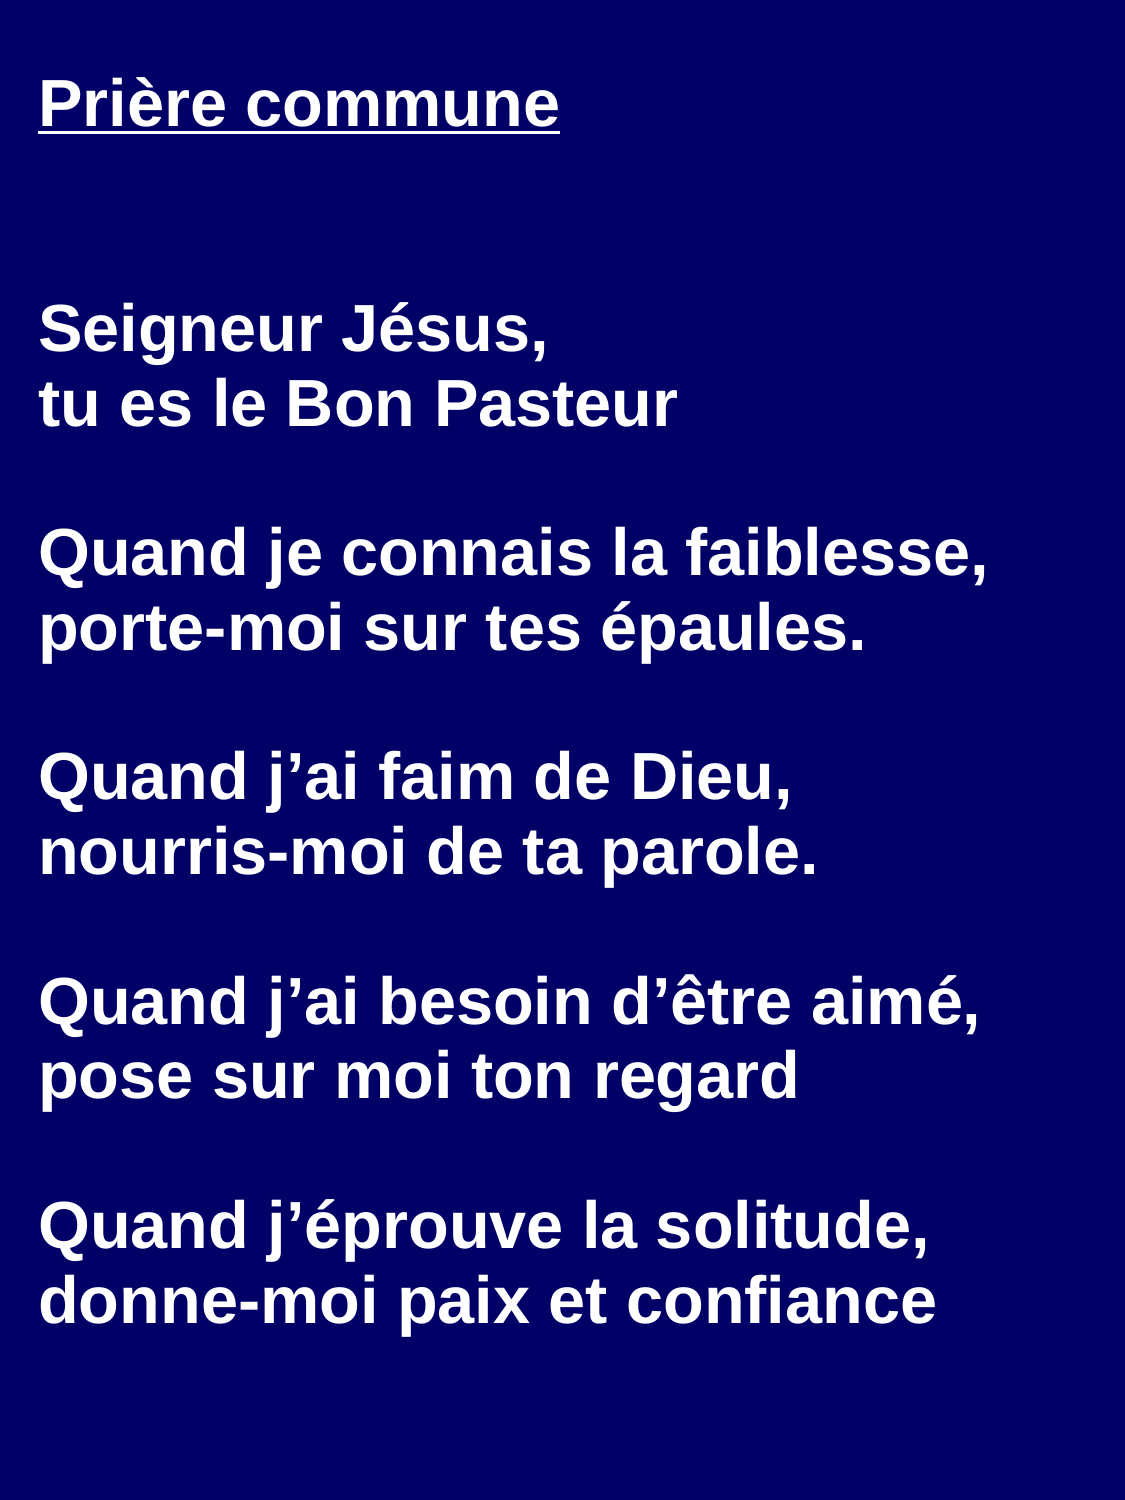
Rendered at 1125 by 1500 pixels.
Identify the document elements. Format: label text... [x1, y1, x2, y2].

text_box Prière commune Seigneur Jésus, tu es le Bon Pasteur Quand je connais la faiblesse, porte-moi sur tes épaules. Quand j’ai faim de Dieu, nourris-moi de ta parole. Quand j’ai besoin d’être aimé, pose sur moi ton regard Quand j’éprouve la solitude, donne-moi paix et confiance [23, 59, 1111, 1465]
